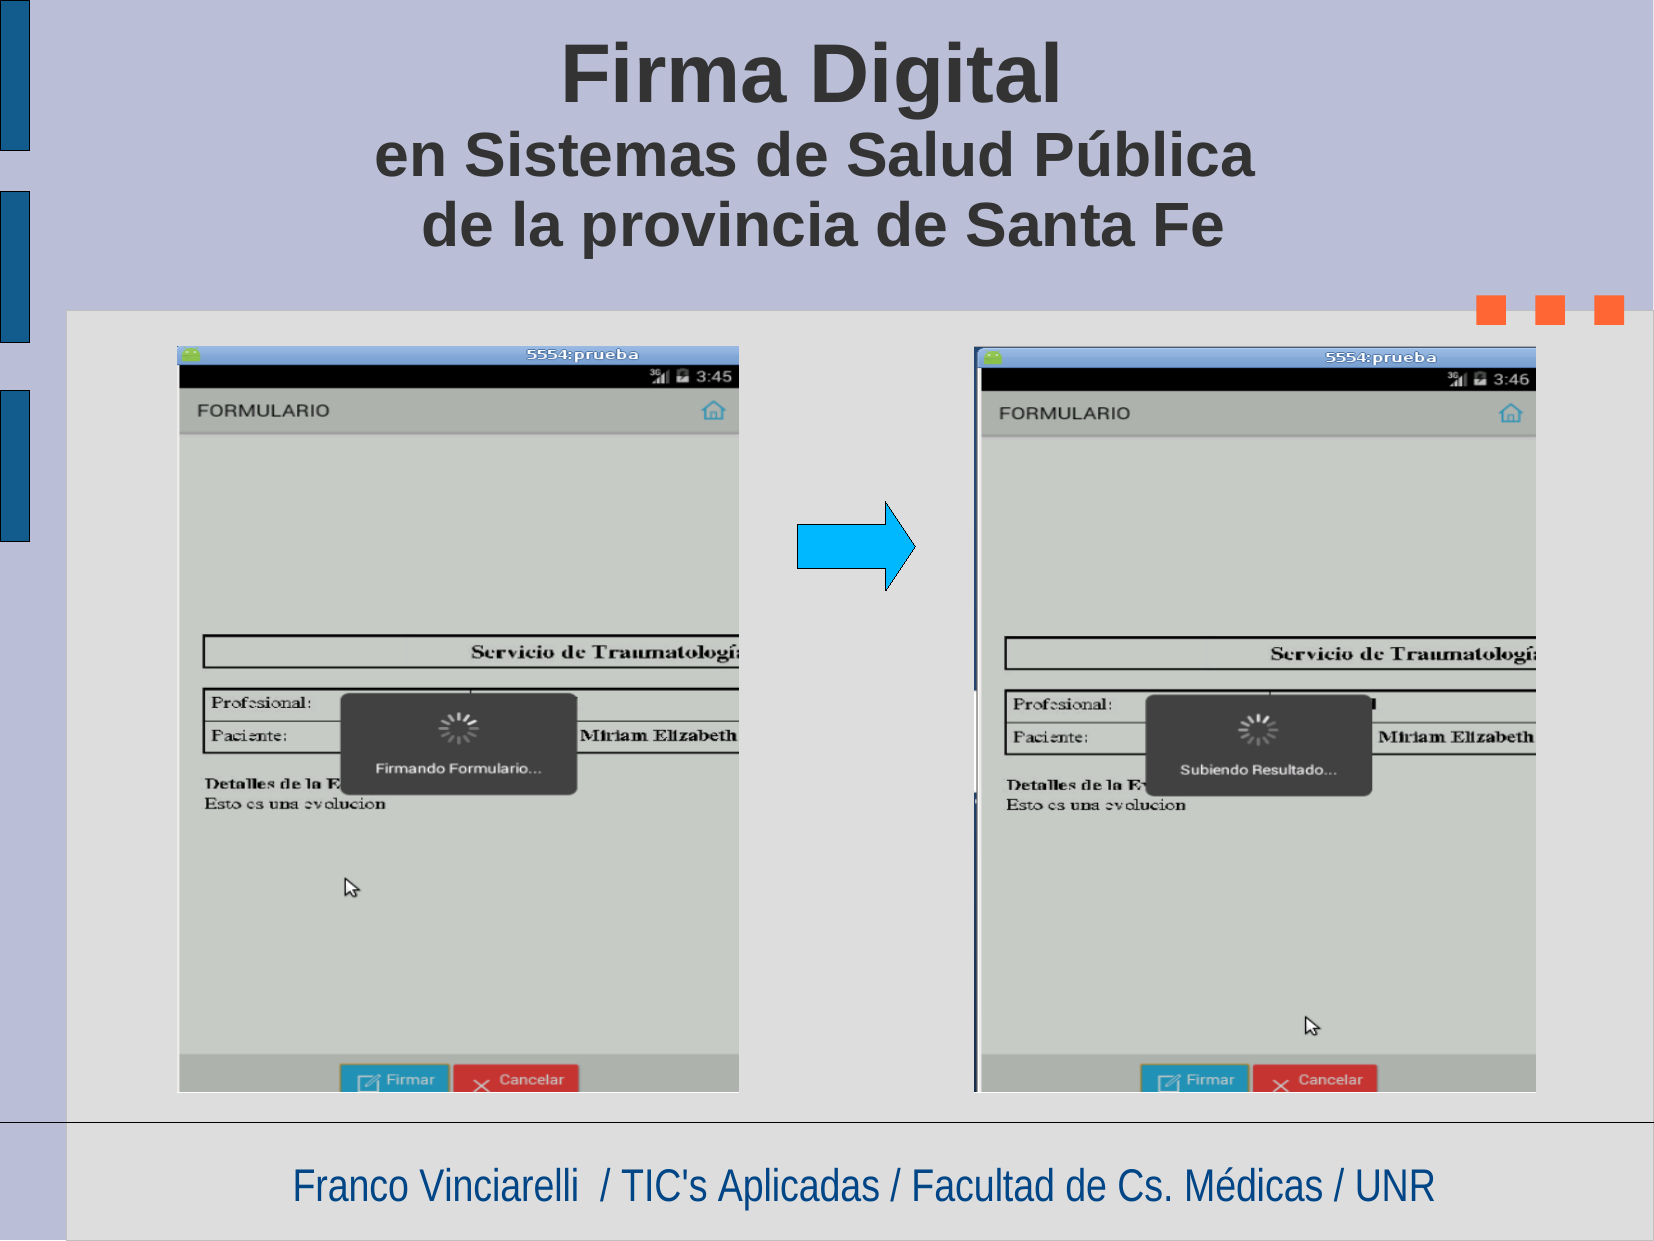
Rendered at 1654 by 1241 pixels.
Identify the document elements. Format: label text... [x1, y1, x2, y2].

list [121, 1123, 1534, 1127]
picture [974, 346, 1536, 1093]
picture [177, 346, 739, 1093]
text_box Franco Vinciarelli / TIC's Aplicadas / Facultad de Cs. Médicas / UNR [292, 1158, 1447, 1211]
title Firma Digital en Sistemas de Salud Pública de la provincia de Santa Fe [118, 26, 1531, 260]
text_box [797, 501, 916, 591]
text_box [1535, 295, 1565, 325]
text_box [1476, 295, 1506, 325]
list [121, 344, 1534, 1122]
text_box [1594, 295, 1625, 325]
